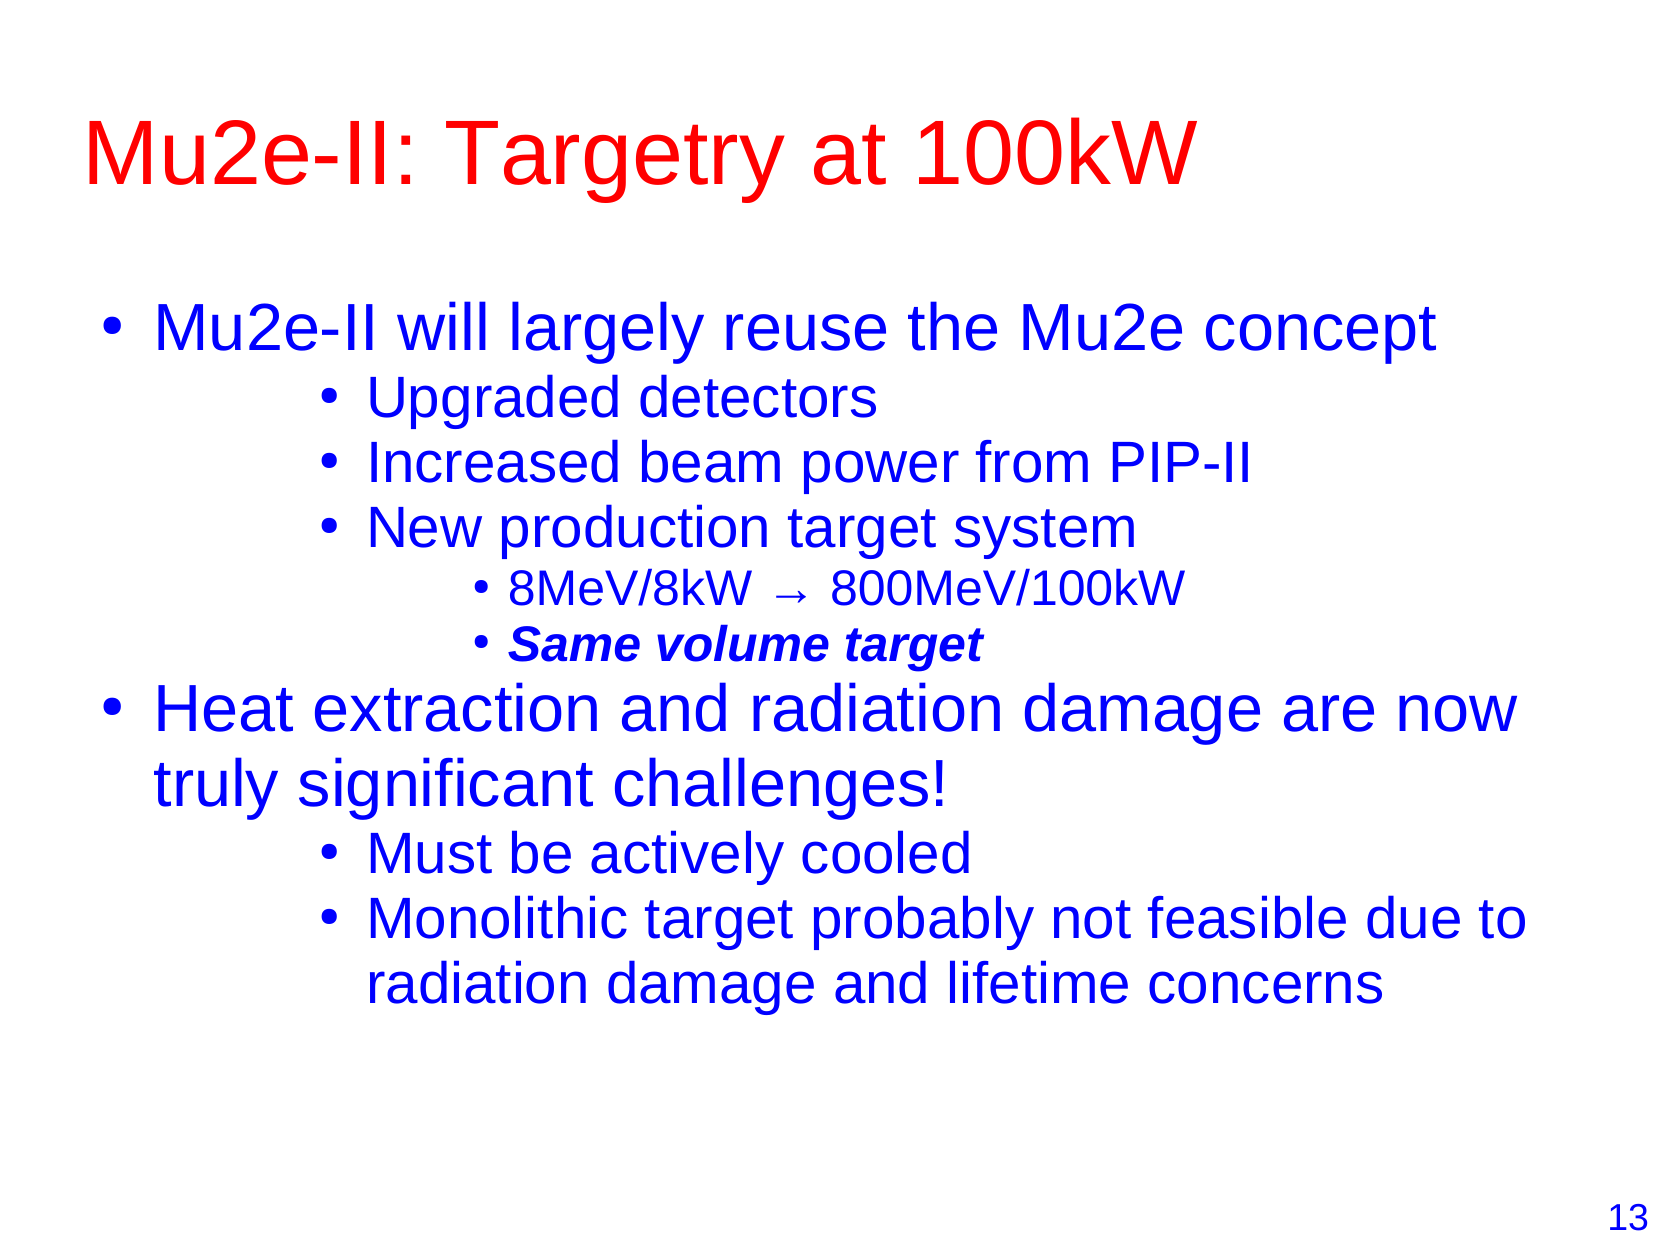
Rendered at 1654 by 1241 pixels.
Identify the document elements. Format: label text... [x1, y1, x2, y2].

list Mu2e-II will largely reuse the Mu2e concept Upgraded detectors Increased beam power from PIP-II New production target system 8MeV/8kW → 800MeV/100kW Same volume target Heat extraction and radiation damage are now truly significant challenges! Must be actively cooled Monolithic target probably not feasible due to radiation damage and lifetime concerns [82, 290, 1571, 1109]
title Mu2e-II: Targetry at 100kW [82, 49, 1571, 257]
